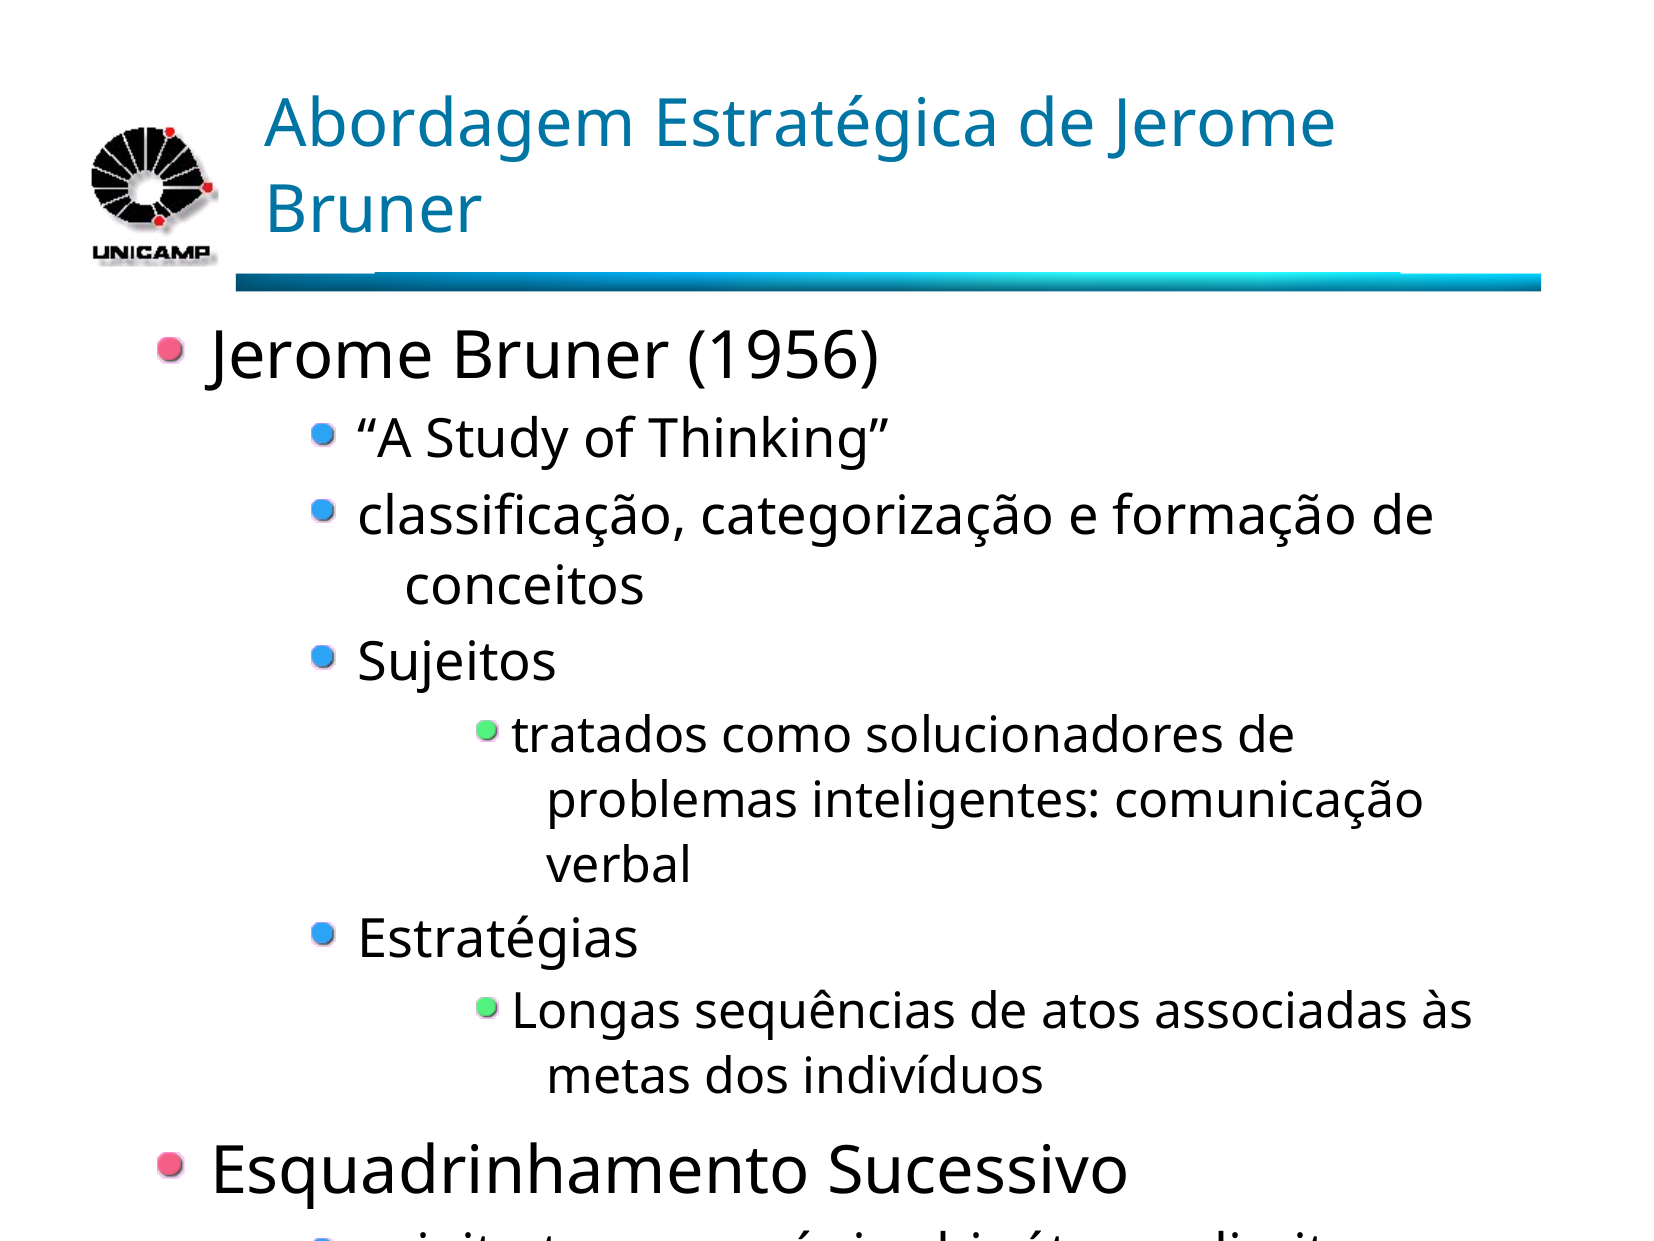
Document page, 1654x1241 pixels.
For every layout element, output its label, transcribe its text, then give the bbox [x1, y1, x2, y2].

picture [125, 272, 1654, 295]
title Abordagem Estratégica de Jerome Bruner [264, 42, 1534, 250]
list Jerome Bruner (1956) “A Study of Thinking” classificação, categorização e formação de conceitos Sujeitos tratados como solucionadores de problemas inteligentes: comunicação verbal Estratégias Longas sequências de atos associadas às metas dos indivíduos Esquadrinhamento Sucessivo sujeito tem uma única hipótese e limita suas escolhas aos exemplares que testam diretamente esta hipótese [121, 309, 1534, 1191]
picture [310, 1237, 337, 1241]
